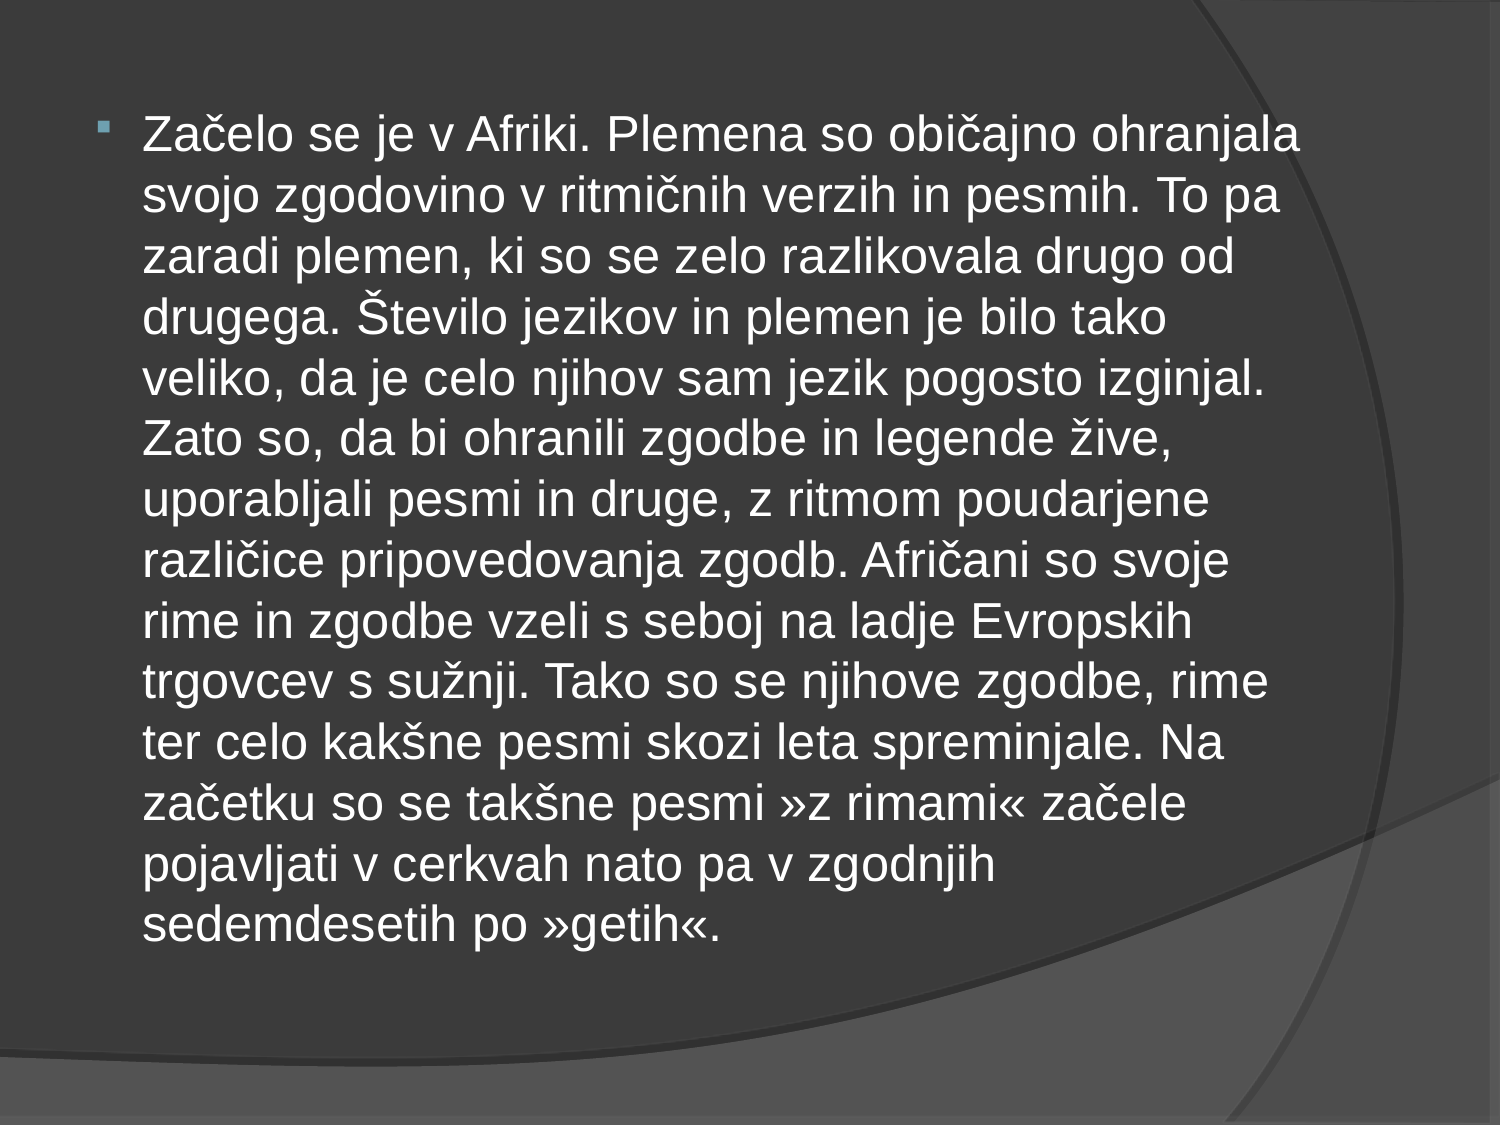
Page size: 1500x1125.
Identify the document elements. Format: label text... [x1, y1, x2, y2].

list Začelo se je v Afriki. Plemena so običajno ohranjala svojo zgodovino v ritmičnih verzih in pesmih. To pa zaradi plemen, ki so se zelo razlikovala drugo od drugega. Število jezikov in plemen je bilo tako veliko, da je celo njihov sam jezik pogosto izginjal. Zato so, da bi ohranili zgodbe in legende žive, uporabljali pesmi in druge, z ritmom poudarjene različice pripovedovanja zgodb. Afričani so svoje rime in zgodbe vzeli s seboj na ladje Evropskih trgovcev s sužnji. Tako so se njihove zgodbe, rime ter celo kakšne pesmi skozi leta spreminjale. Na začetku so se takšne pesmi »z rimami« začele pojavljati v cerkvah nato pa v zgodnjih sedemdesetih po »getih«. [75, 93, 1325, 1005]
